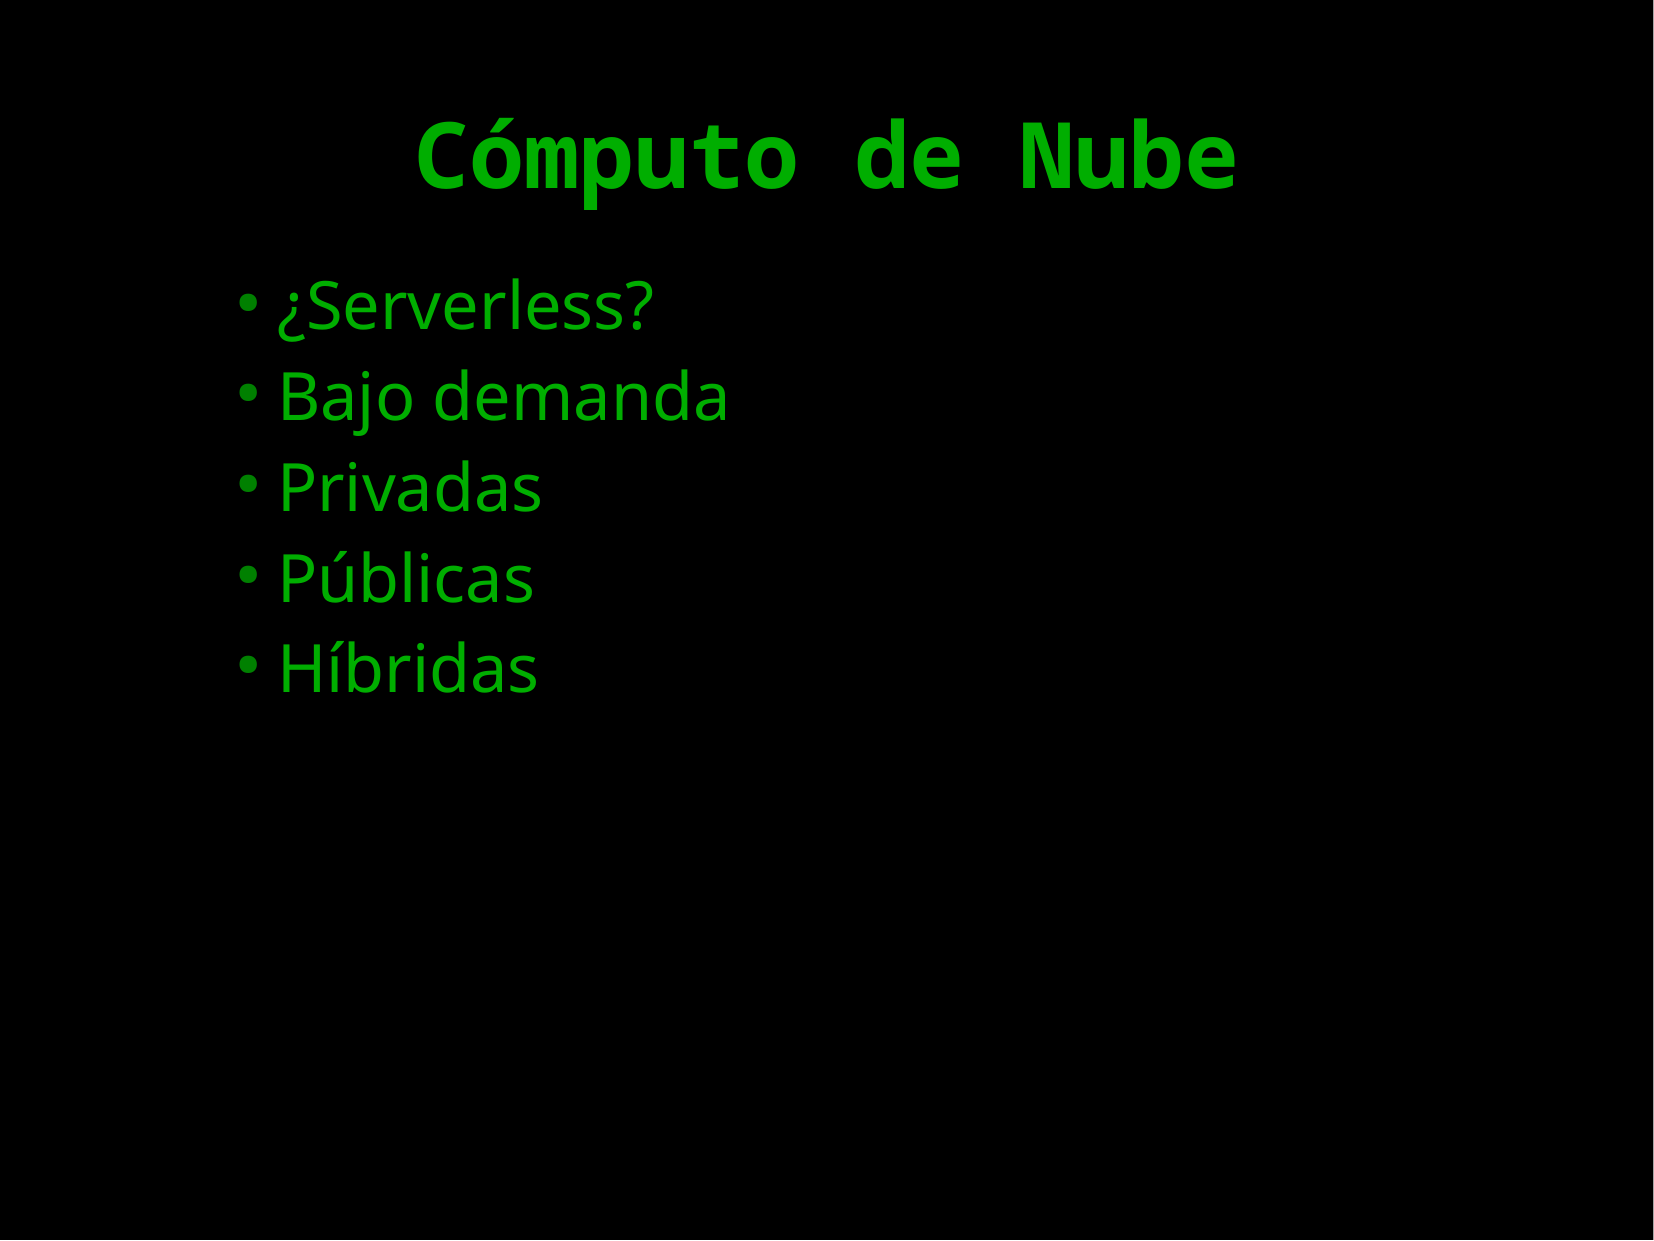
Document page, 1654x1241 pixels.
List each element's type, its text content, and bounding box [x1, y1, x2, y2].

subtitle ¿Serverless? Bajo demanda Privadas Públicas Híbridas [236, 290, 1123, 863]
title Cómputo de Nube [82, 43, 1571, 263]
